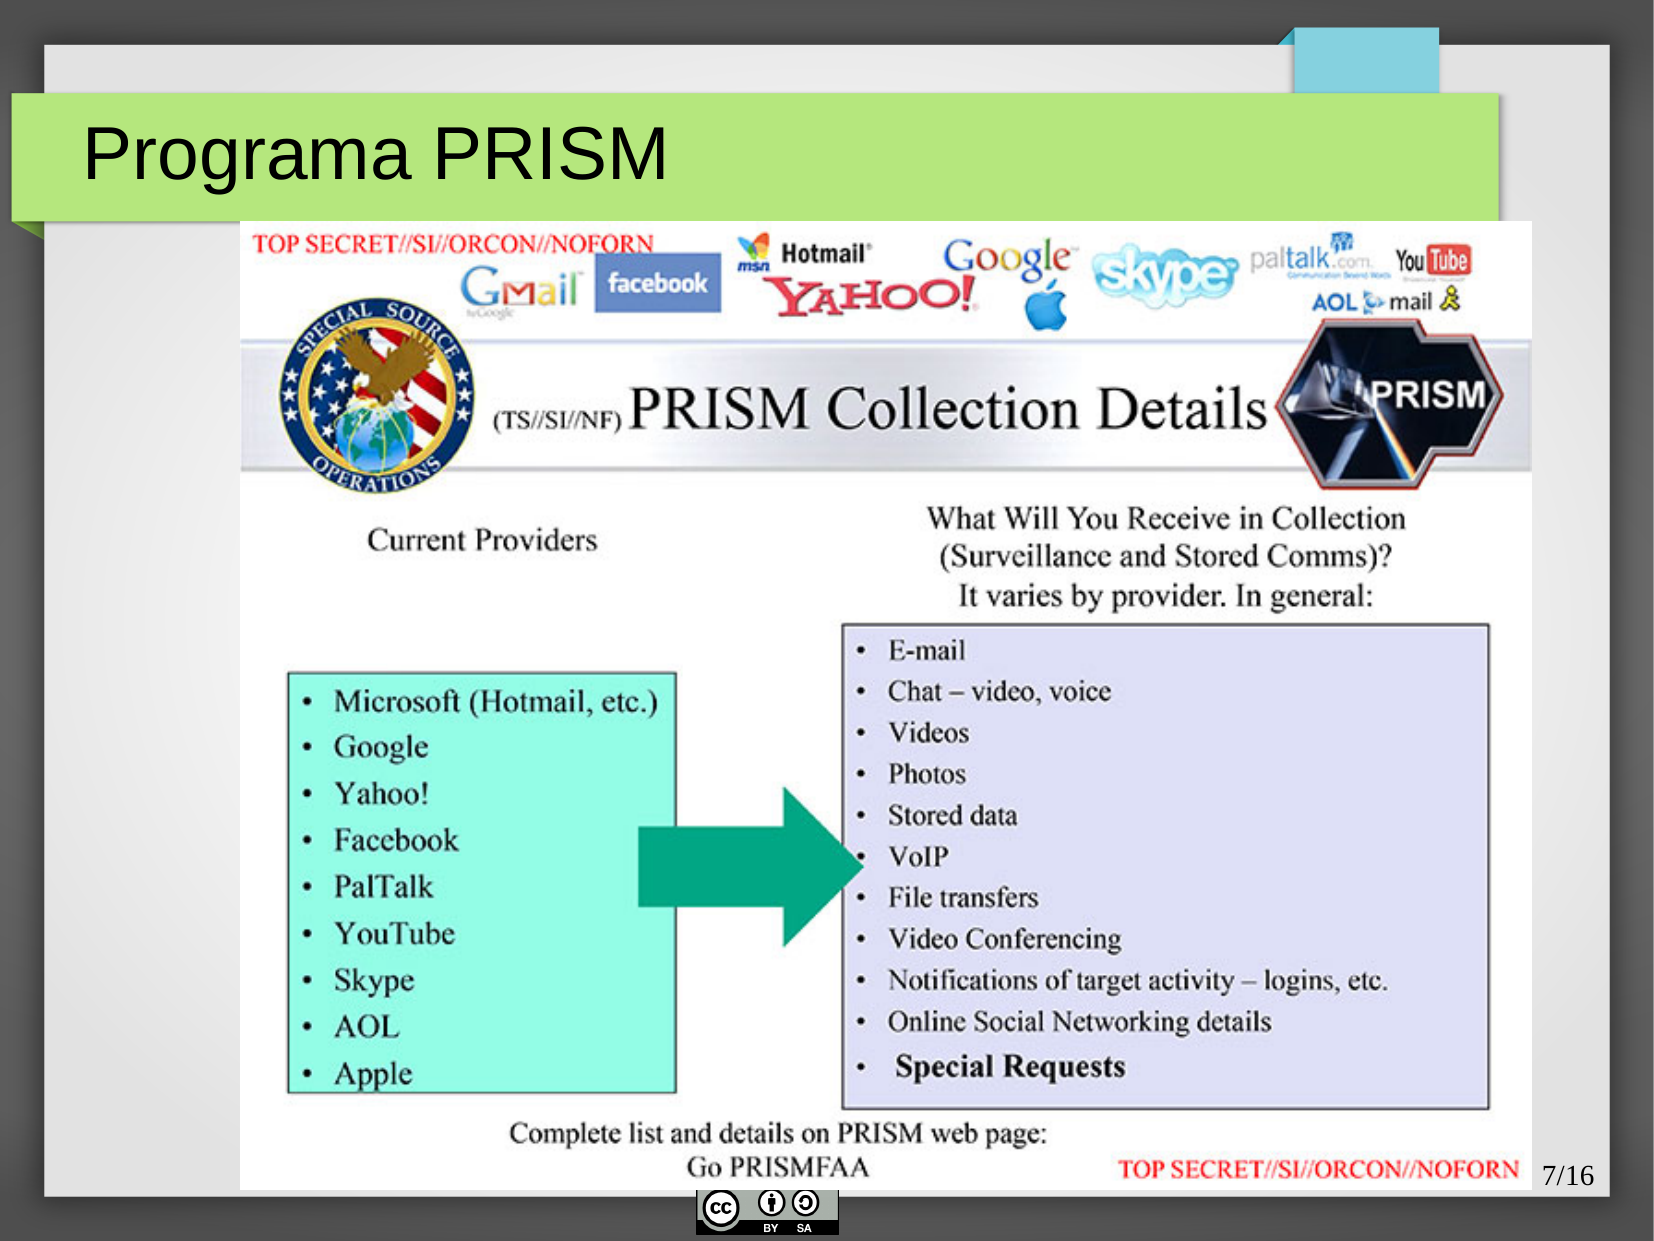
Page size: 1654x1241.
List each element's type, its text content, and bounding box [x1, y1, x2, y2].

title Programa PRISM [82, 94, 1264, 213]
picture [0, 0, 1654, 1241]
